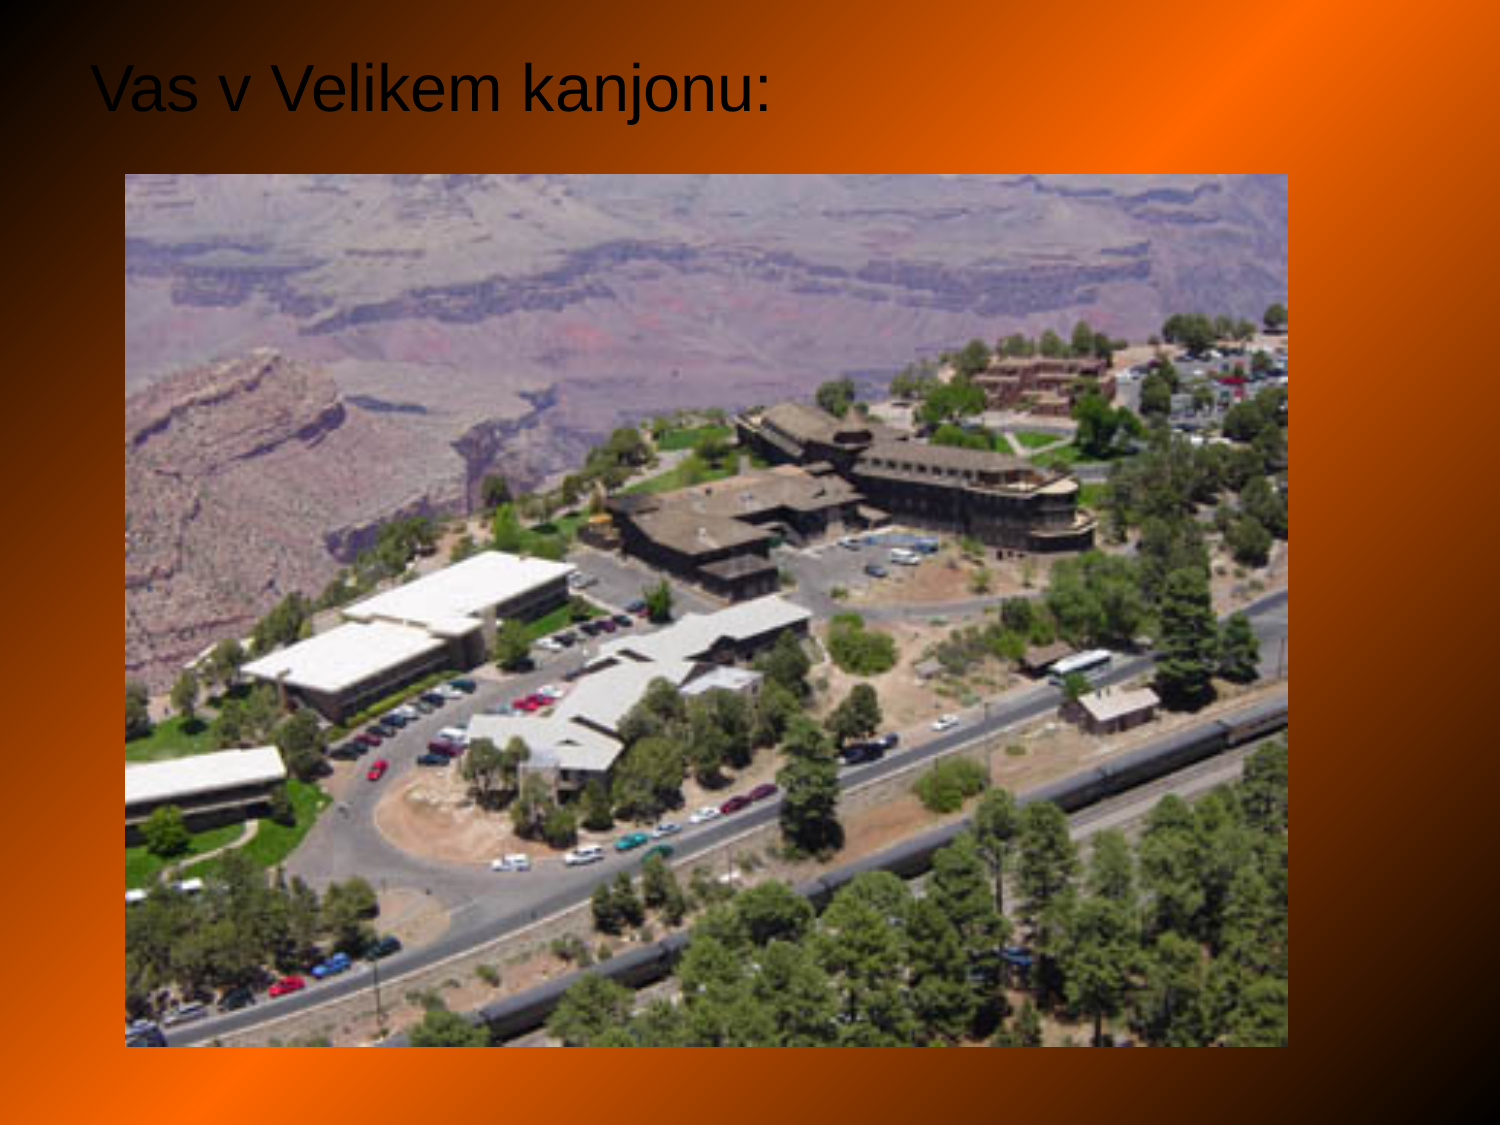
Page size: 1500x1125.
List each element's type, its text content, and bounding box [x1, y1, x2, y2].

list Vas v Velikem kanjonu: [75, 37, 1425, 780]
picture [125, 174, 1288, 1047]
